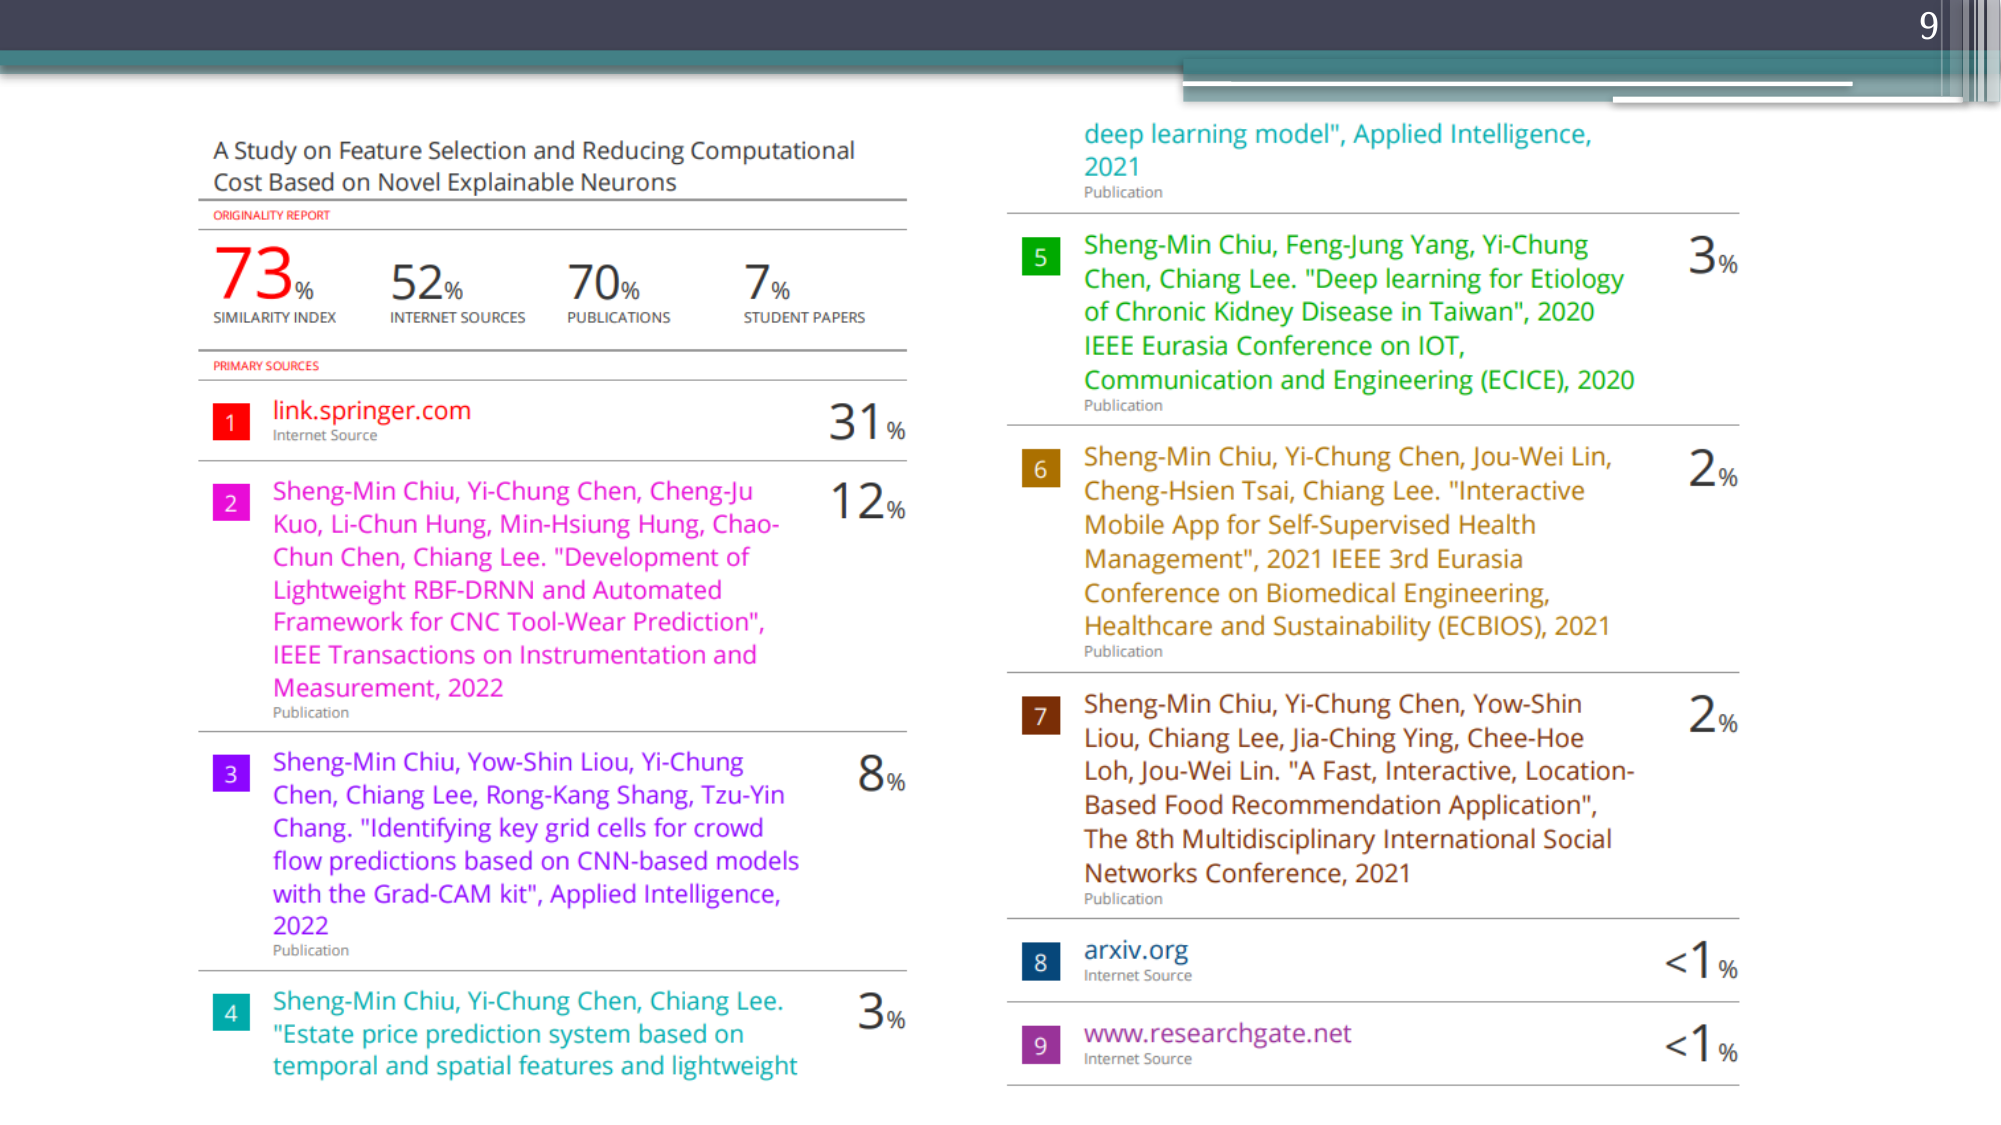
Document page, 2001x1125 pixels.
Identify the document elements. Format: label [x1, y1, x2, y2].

picture [184, 126, 923, 1097]
picture [999, 113, 1756, 1097]
